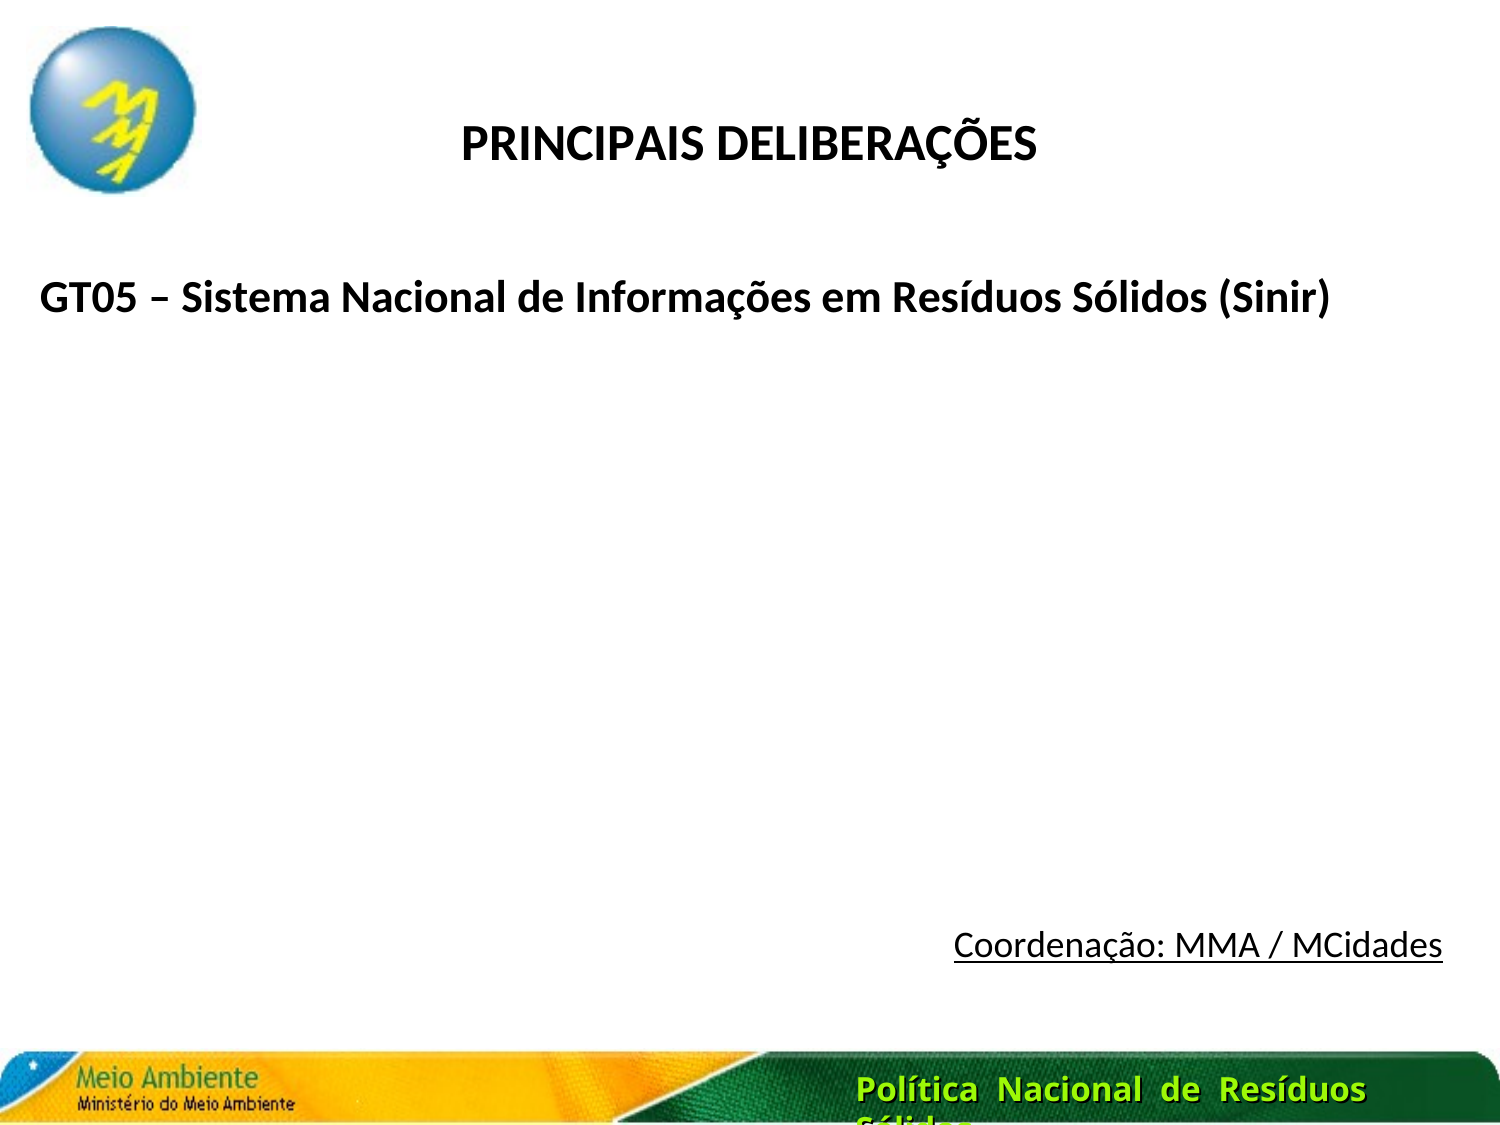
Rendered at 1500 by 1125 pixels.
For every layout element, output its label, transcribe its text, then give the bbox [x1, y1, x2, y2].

picture [0, 1048, 1500, 1125]
title PRINCIPAIS DELIBERAÇÕES [75, 44, 1425, 233]
picture [26, 26, 202, 197]
picture [29, 1060, 39, 1071]
list GT05 – Sistema Nacional de Informações em Resíduos Sólidos (Sinir) Coordenação: MMA / MCidades [39, 265, 1444, 1022]
